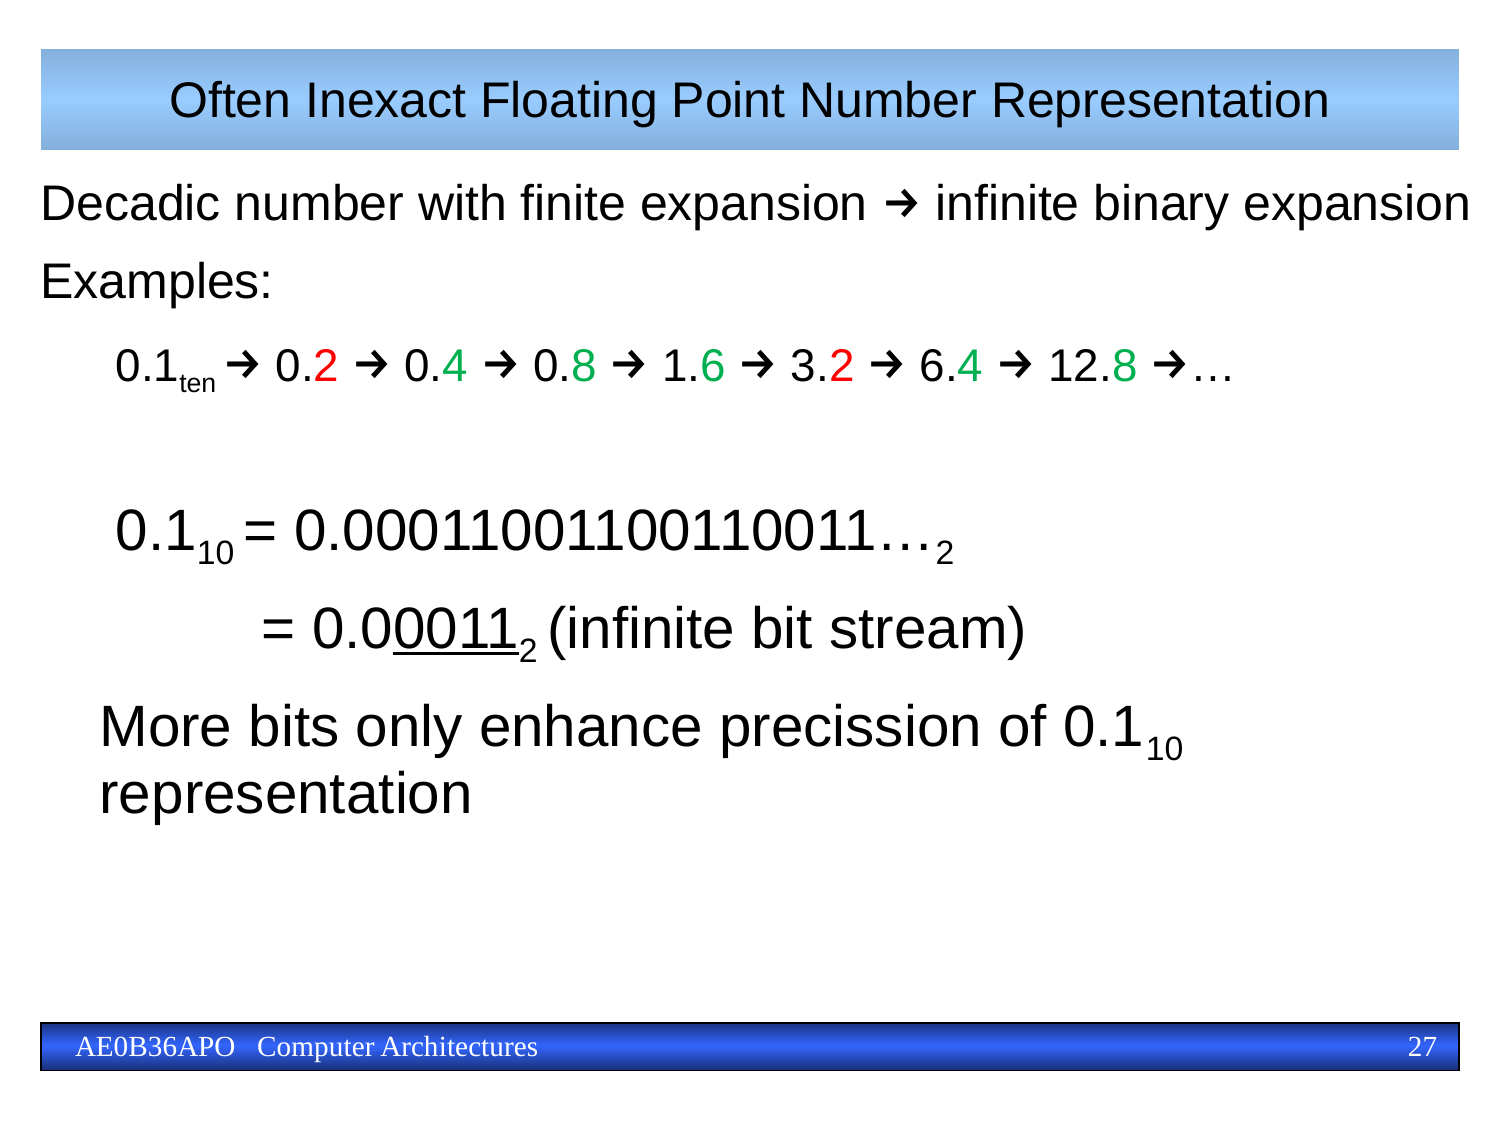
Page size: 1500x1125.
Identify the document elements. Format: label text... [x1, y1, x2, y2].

text_box Decadic number with finite expansion → infinite binary expansion Examples: 0.1ten → 0.2 → 0.4 → 0.8 → 1.6 → 3.2 → 6.4 → 12.8 →… 0.110 = 0.00011001100110011…2 = 0.000112 (infinite bit stream) More bits only enhance precission of 0.110 representation [40, 172, 1482, 858]
title Often Inexact Floating Point Number Representation [41, 49, 1459, 150]
